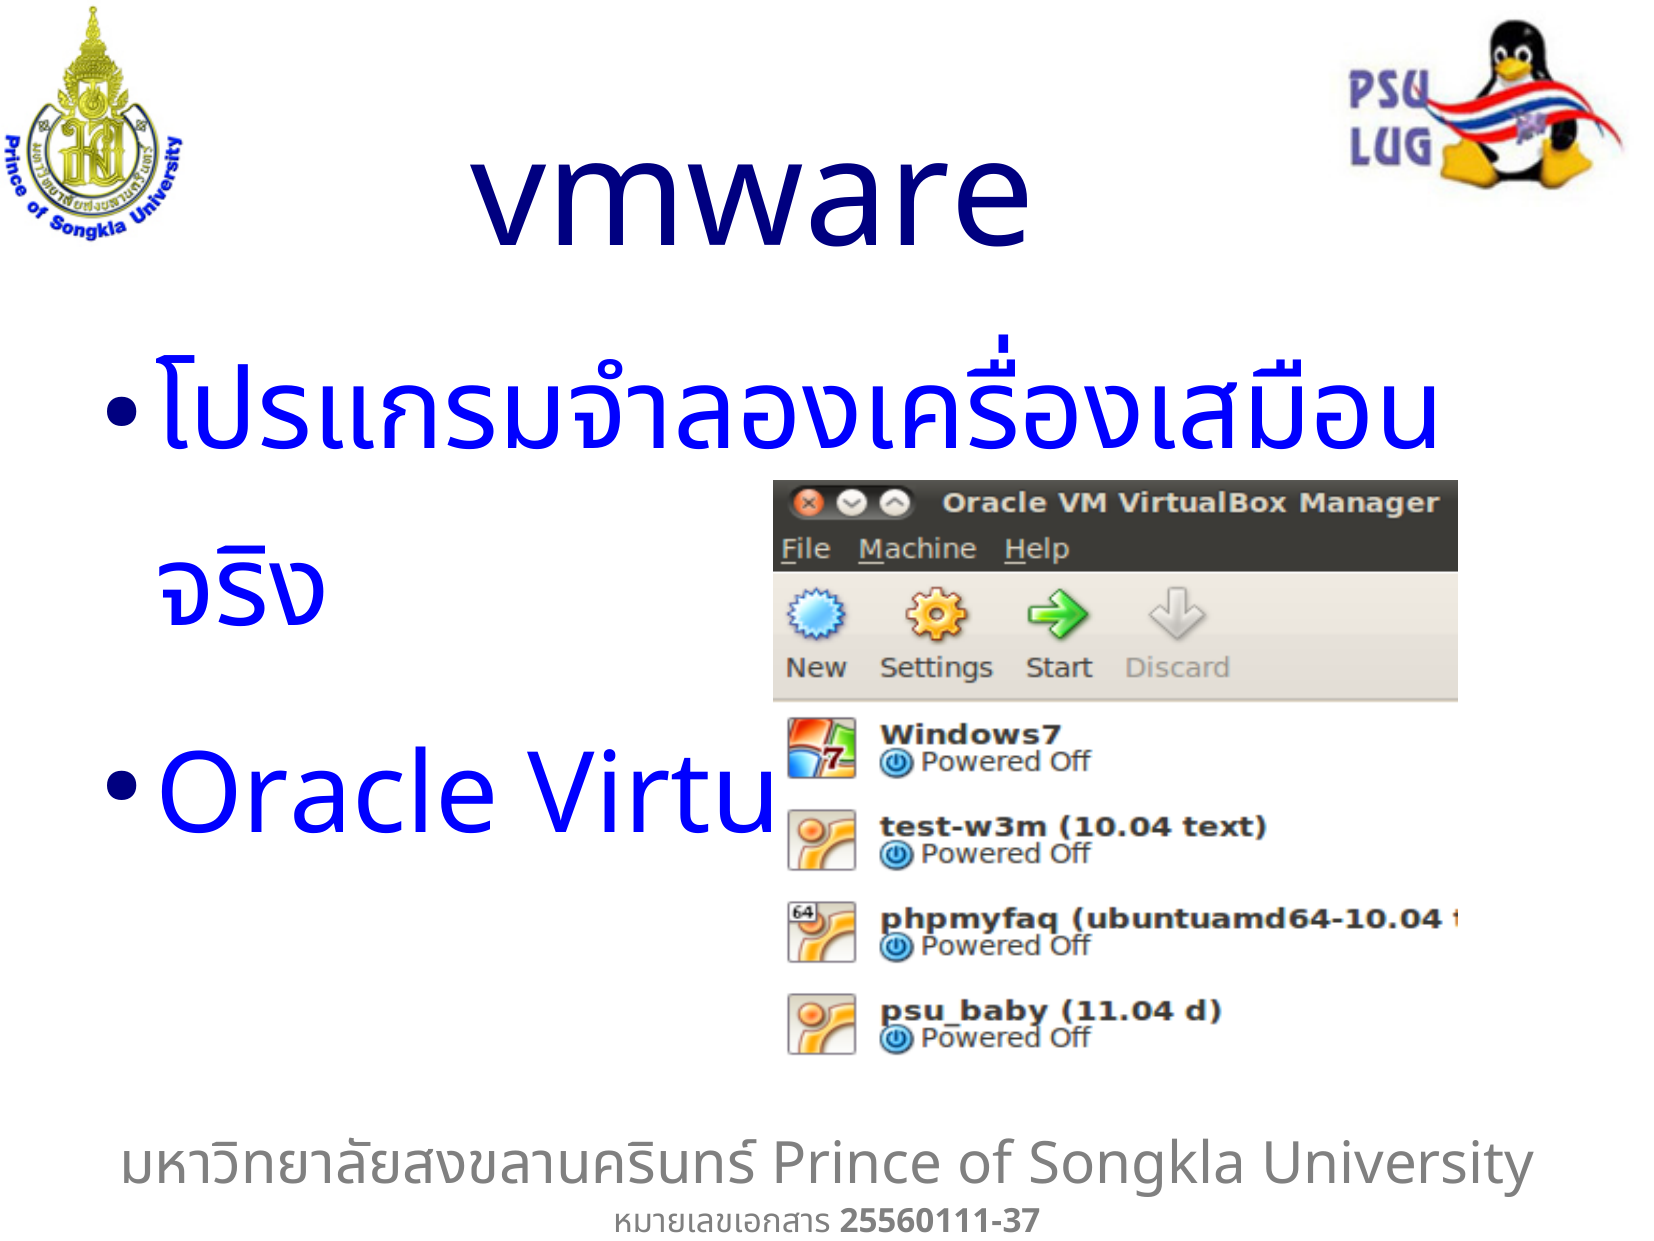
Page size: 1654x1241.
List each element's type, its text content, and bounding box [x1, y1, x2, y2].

picture [1328, 10, 1642, 207]
picture [773, 480, 1458, 1061]
title vmware [206, 0, 1299, 322]
picture [0, 0, 185, 247]
list โปรแกรมจำลองเครื่องเสมือนจริง Oracle Virtualbox [84, 322, 1573, 1241]
